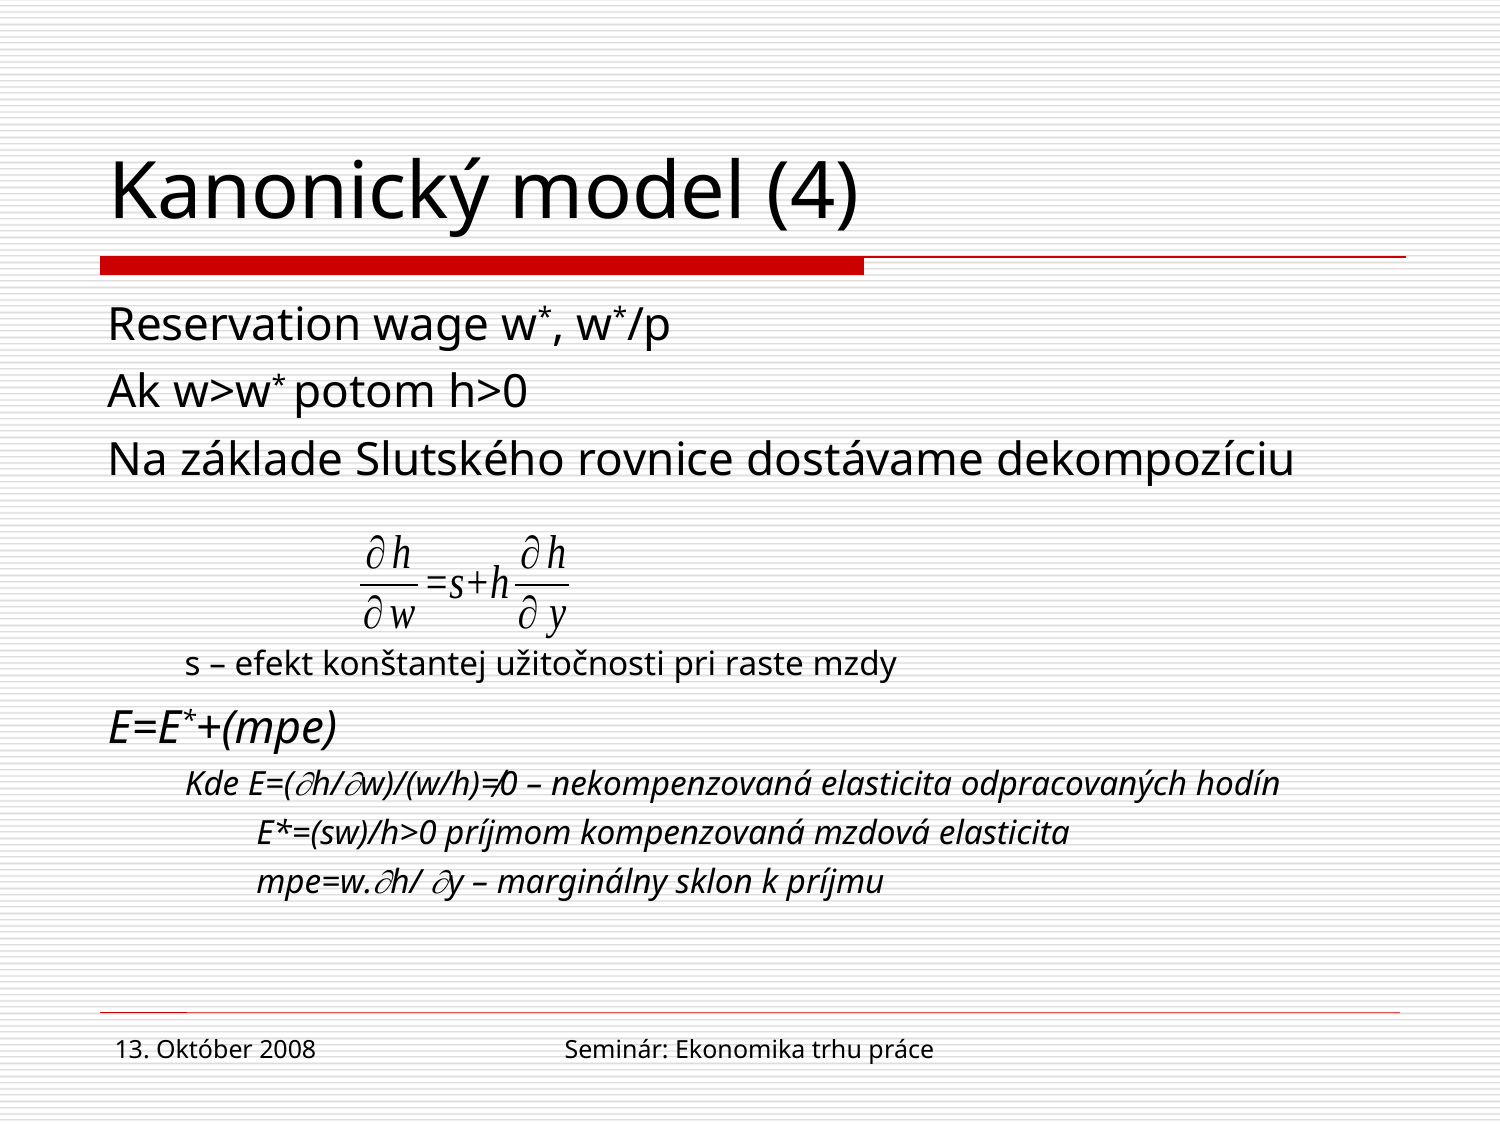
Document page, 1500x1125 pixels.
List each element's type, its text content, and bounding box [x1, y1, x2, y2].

picture [0, 0, 1500, 1125]
chart [348, 527, 585, 641]
title Kanonický model (4)‏ [94, 49, 1407, 250]
list Reservation wage w*, w*/p Ak w>w* potom h>0 Na základe Slutského rovnice dostávame dekompozíciu s – efekt konštantej užitočnosti pri raste mzdy E=E*+(mpe)‏ Kde E=(h/w)/(w/h)≠0 – nekompenzovaná elasticita odpracovaných hodín E*=(sw)/h>0 príjmom kompenzovaná mzdová elasticita mpe=w.h/ y – marginálny sklon k príjmu [92, 287, 1353, 988]
